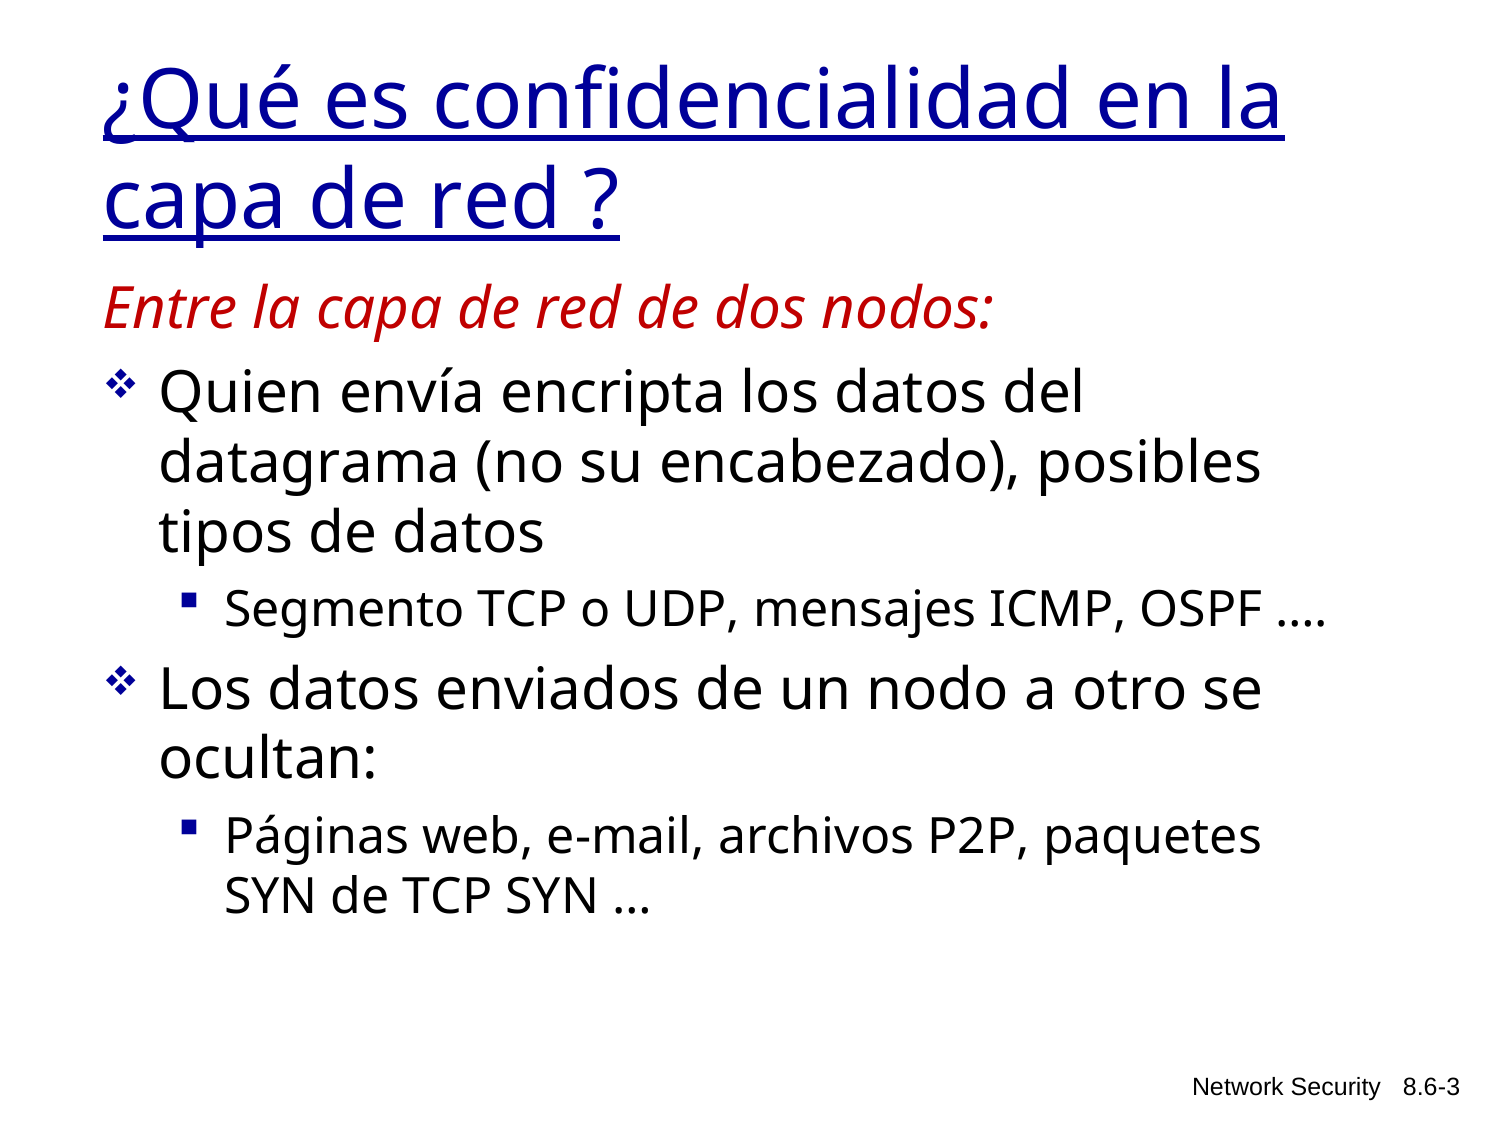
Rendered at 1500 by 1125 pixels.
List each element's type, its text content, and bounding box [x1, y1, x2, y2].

list Entre la capa de red de dos nodos: Quien envía encripta los datos del datagrama (no su encabezado), posibles tipos de datos Segmento TCP o UDP, mensajes ICMP, OSPF …. Los datos enviados de un nodo a otro se ocultan: Páginas web, e-mail, archivos P2P, paquetes SYN de TCP SYN … [87, 262, 1363, 1026]
text_box Network Security [762, 1062, 1397, 1114]
title ¿Qué es confidencialidad en la capa de red ? [87, 37, 1363, 225]
